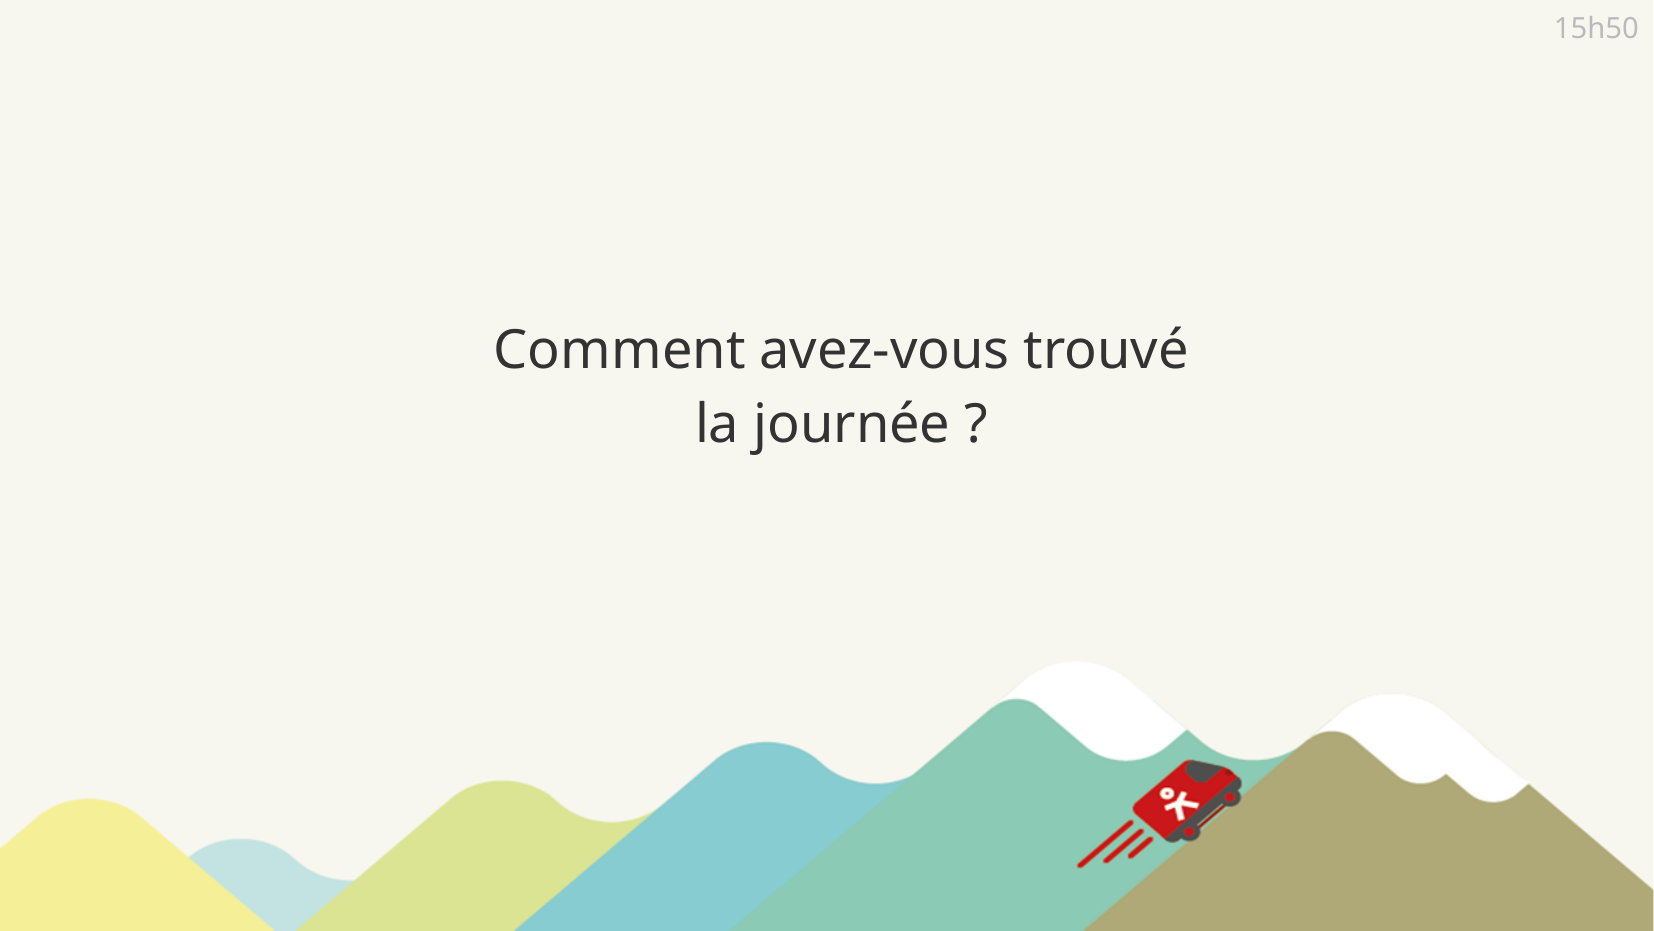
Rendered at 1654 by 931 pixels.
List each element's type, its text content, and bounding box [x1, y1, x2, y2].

picture [0, 0, 1654, 931]
text_box 15h50 [1446, 0, 1654, 119]
text_box Comment avez-vous trouvé la journée ? [295, 265, 1388, 504]
